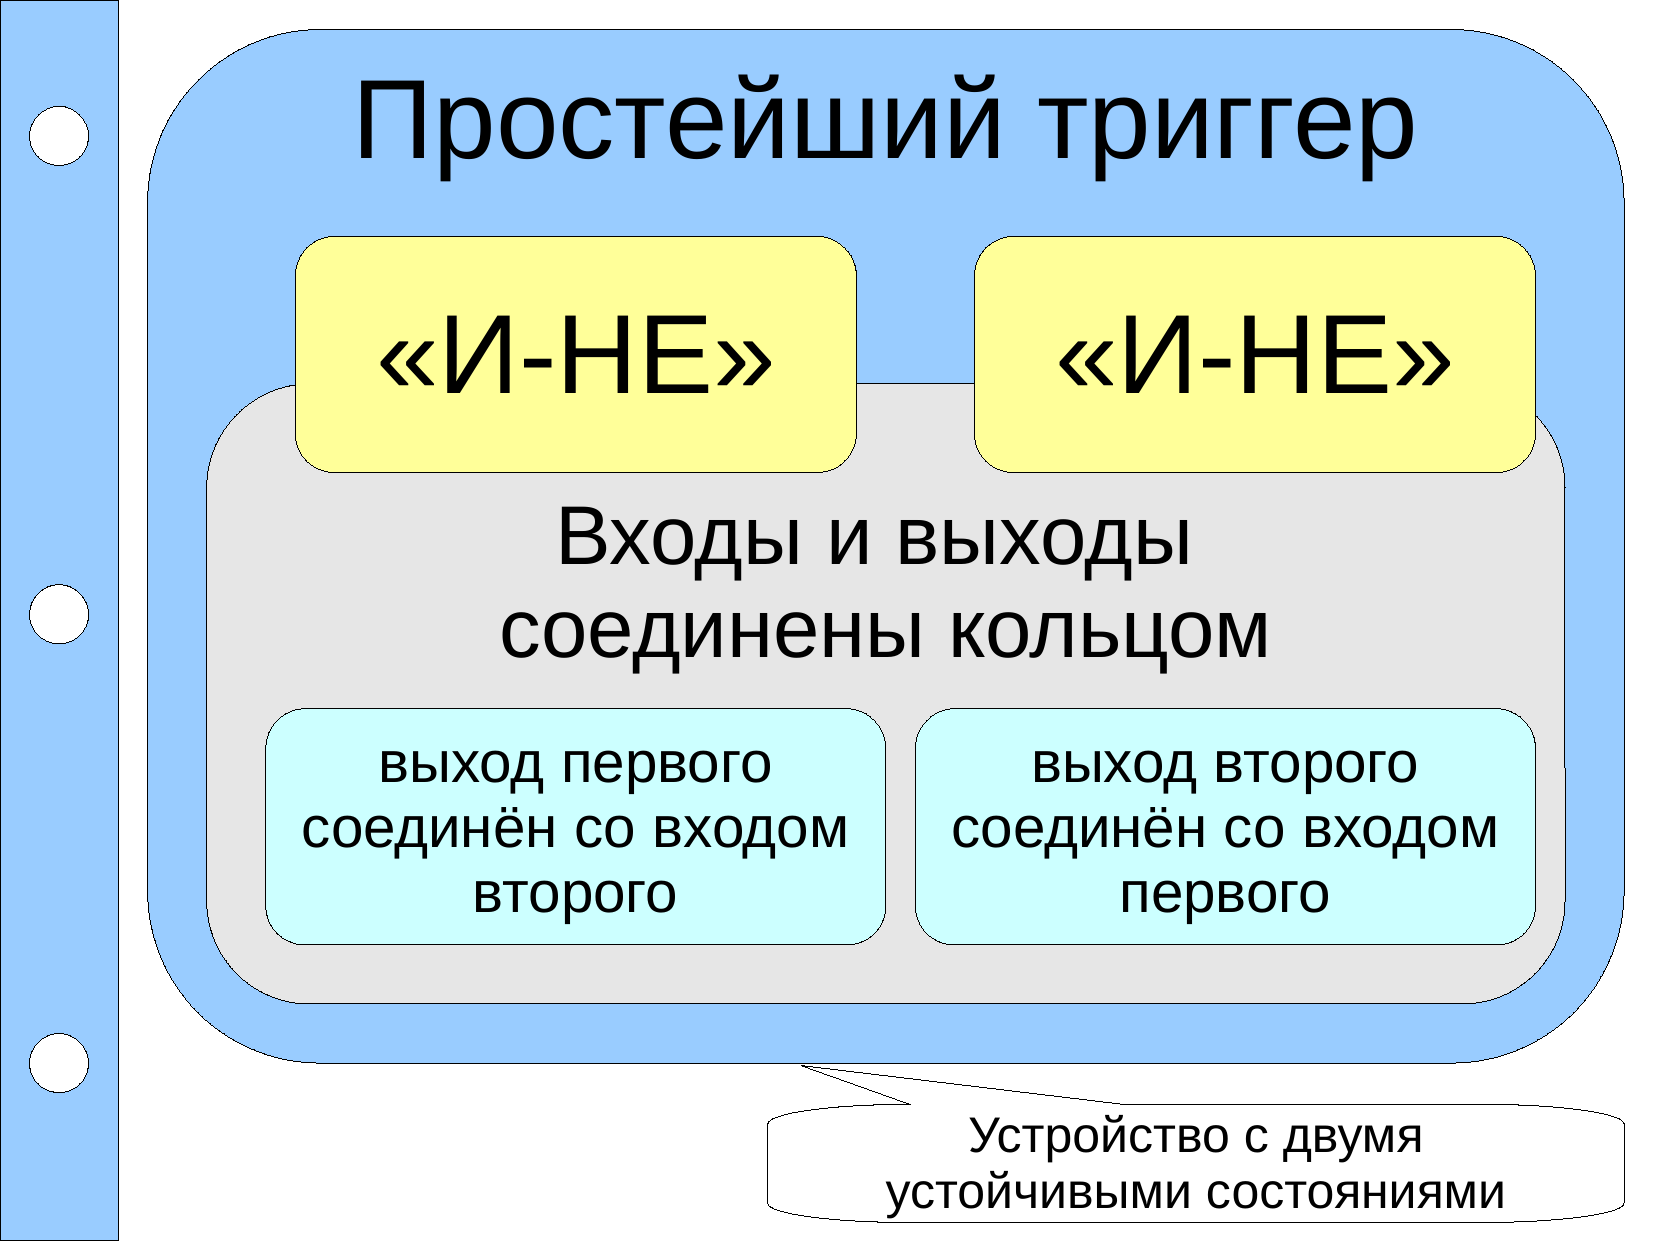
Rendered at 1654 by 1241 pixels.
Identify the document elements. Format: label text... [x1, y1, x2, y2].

text_box «И-НЕ» [295, 236, 857, 473]
text_box [0, 0, 119, 1241]
text_box Устройство с двумя устойчивыми состояниями [767, 1065, 1625, 1223]
text_box выход второго соединён со входом первого [915, 708, 1536, 945]
text_box «И-НЕ» [974, 236, 1536, 473]
text_box Простейший триггер [147, 29, 1625, 1064]
text_box Входы и выходы соединены кольцом [206, 383, 1566, 1004]
text_box выход первого соединён со входом второго [265, 708, 886, 945]
